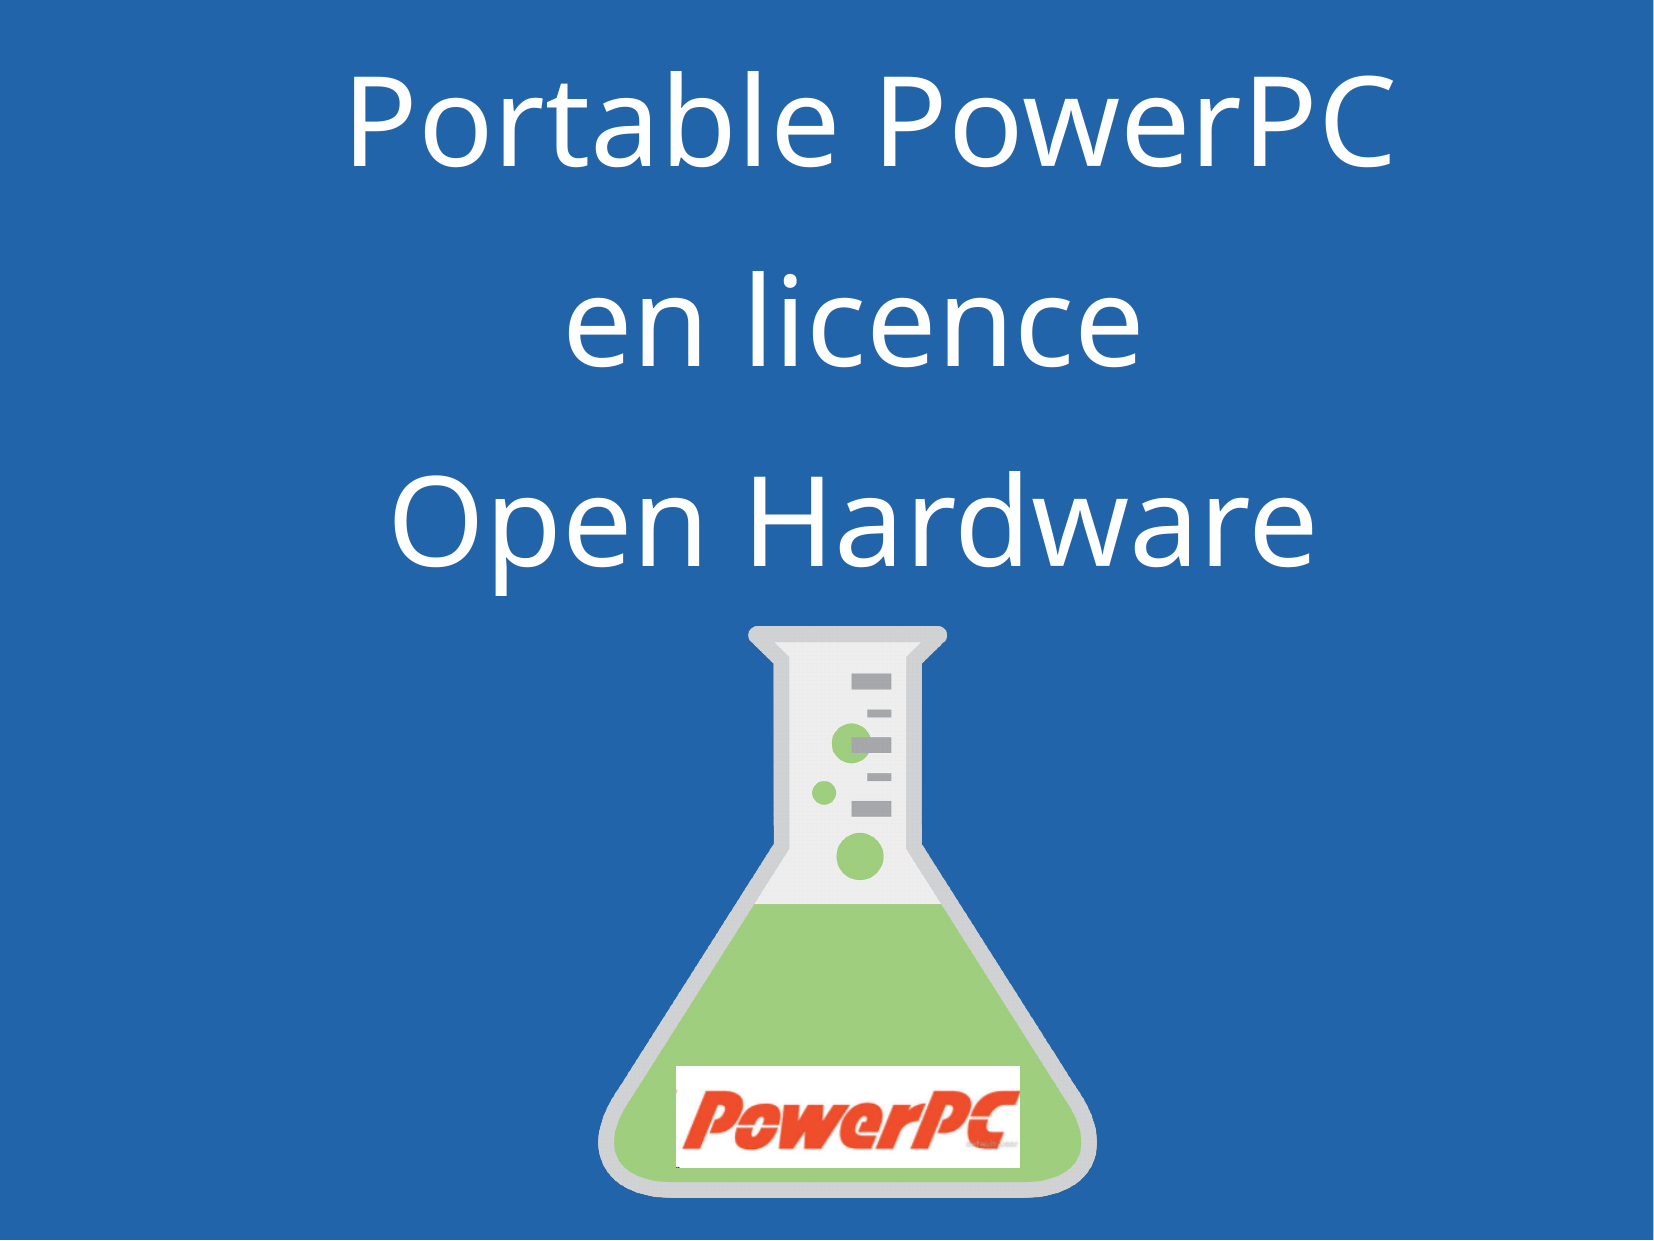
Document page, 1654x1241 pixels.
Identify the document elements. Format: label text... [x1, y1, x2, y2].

list Portable PowerPC en licence Open Hardware [90, 33, 1579, 753]
picture [598, 626, 1097, 1198]
